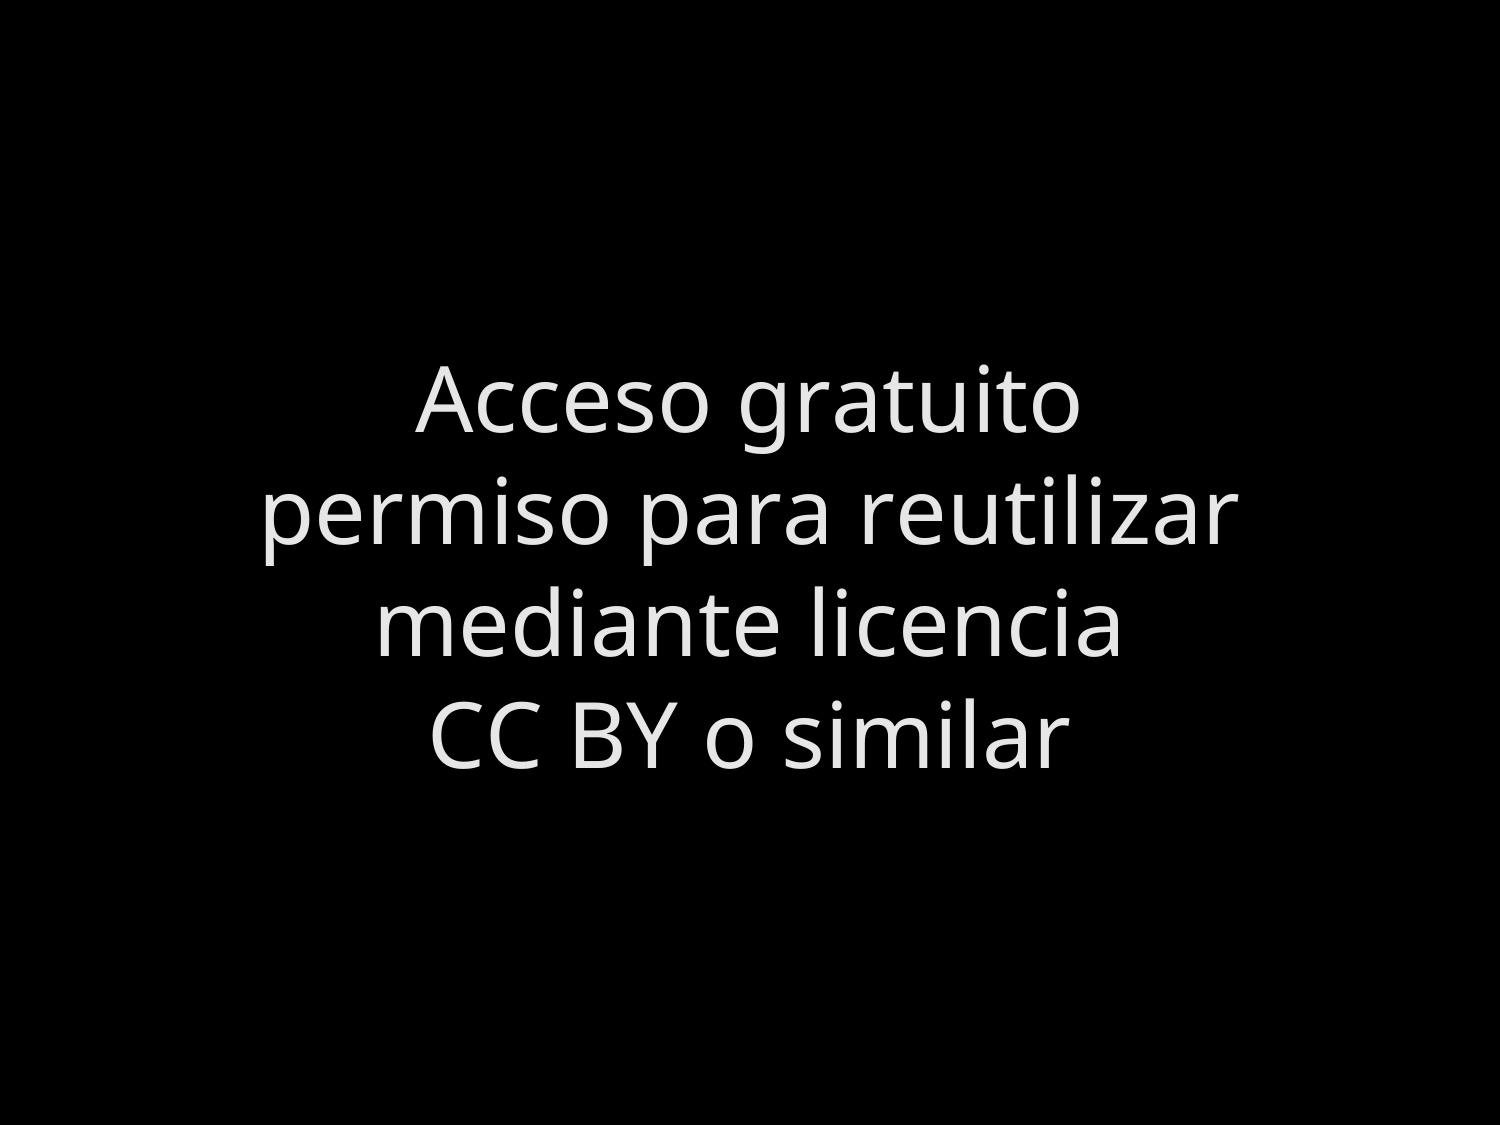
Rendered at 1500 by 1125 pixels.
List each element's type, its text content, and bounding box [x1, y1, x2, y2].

subtitle Acceso gratuito permiso para reutilizar mediante licencia CC BY o similar [109, 112, 1391, 1013]
